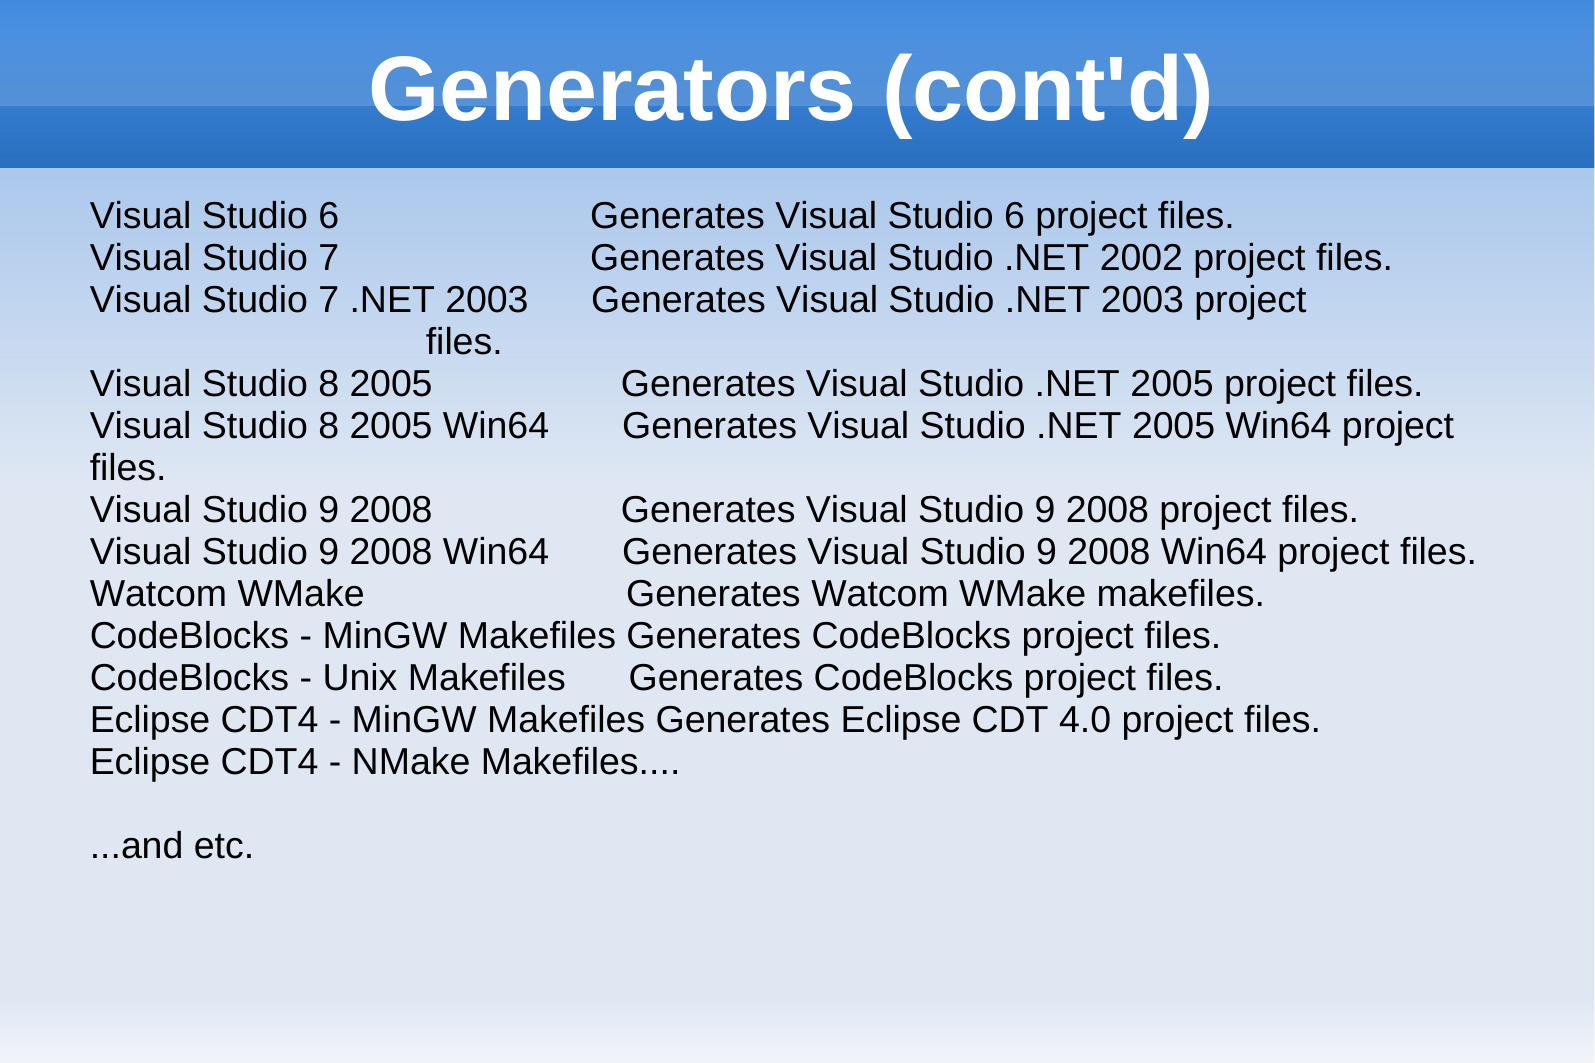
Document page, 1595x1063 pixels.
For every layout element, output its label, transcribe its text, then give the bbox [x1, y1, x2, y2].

text_box Visual Studio 6 Generates Visual Studio 6 project files. Visual Studio 7 Generates Visual Studio .NET 2002 project files. Visual Studio 7 .NET 2003 Generates Visual Studio .NET 2003 project files. Visual Studio 8 2005 Generates Visual Studio .NET 2005 project files. Visual Studio 8 2005 Win64 Generates Visual Studio .NET 2005 Win64 project files. Visual Studio 9 2008 Generates Visual Studio 9 2008 project files. Visual Studio 9 2008 Win64 Generates Visual Studio 9 2008 Win64 project files. Watcom WMake Generates Watcom WMake makefiles. CodeBlocks - MinGW Makefiles Generates CodeBlocks project files. CodeBlocks - Unix Makefiles Generates CodeBlocks project files. Eclipse CDT4 - MinGW Makefiles Generates Eclipse CDT 4.0 project files. Eclipse CDT4 - NMake Makefiles.... ...and etc. [75, 187, 1538, 1001]
picture [0, 0, 1595, 1063]
title Generators (cont'd) [74, 0, 1510, 178]
